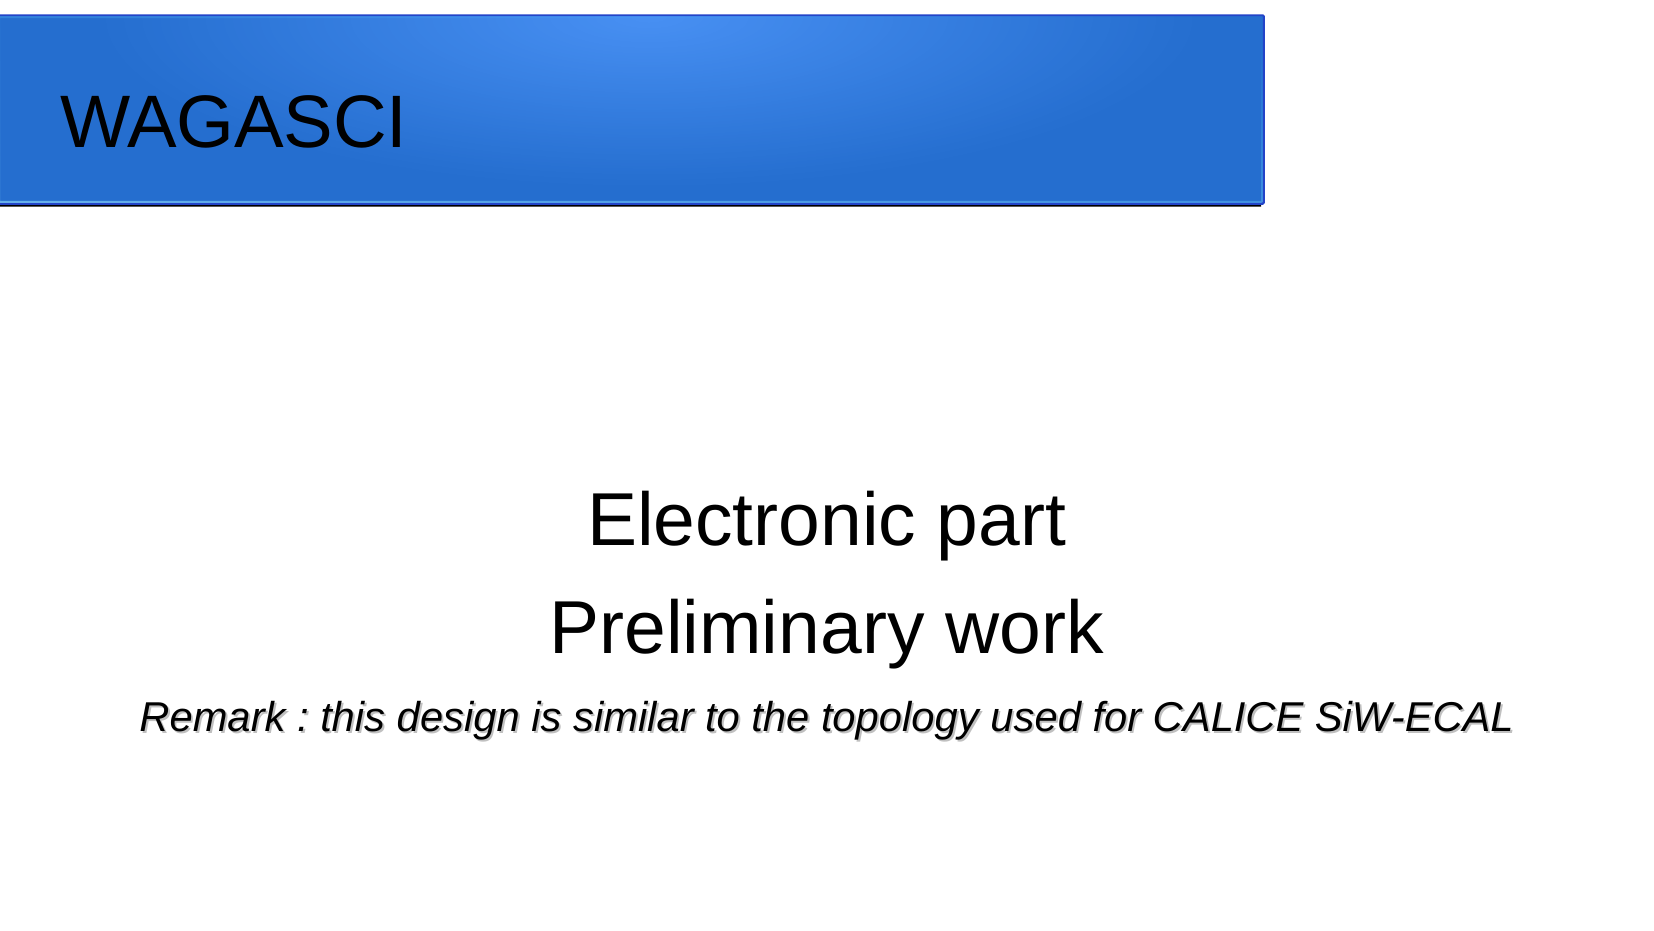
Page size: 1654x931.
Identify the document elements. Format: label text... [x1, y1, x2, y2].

title WAGASCI [60, 45, 1212, 199]
list Electronic part Preliminary work Remark : this design is similar to the topology used for CALICE SiW-ECAL [82, 224, 1571, 764]
